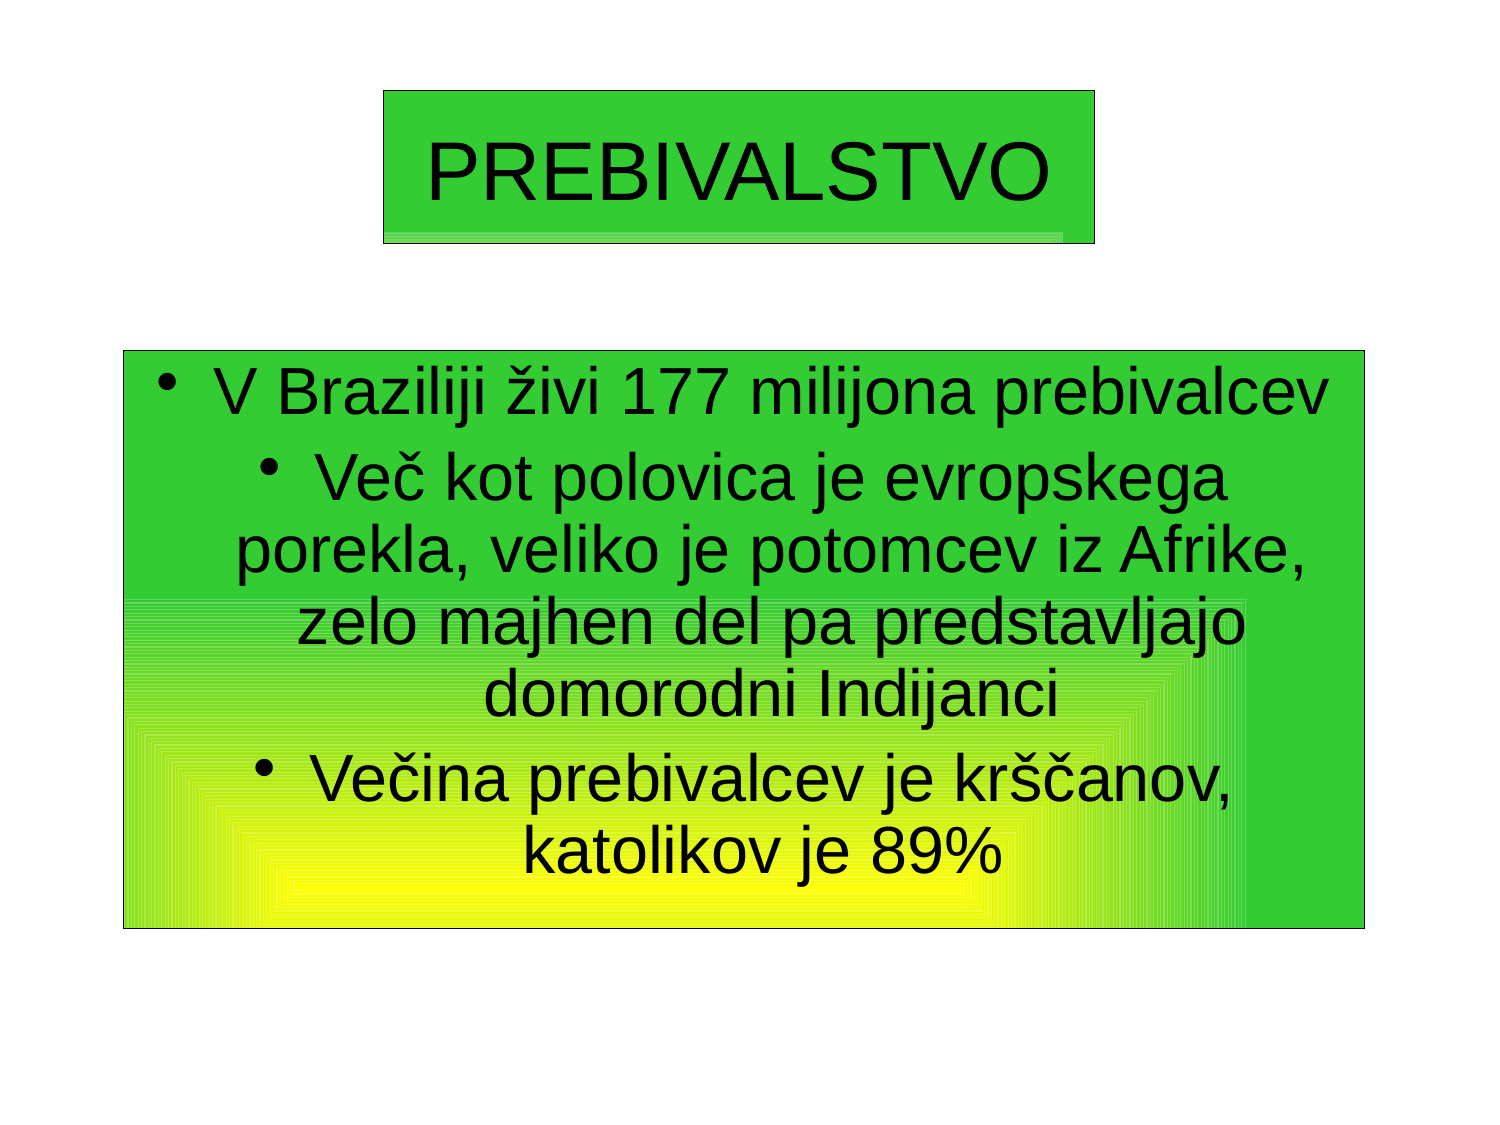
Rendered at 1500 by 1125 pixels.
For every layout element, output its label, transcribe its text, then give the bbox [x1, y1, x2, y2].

list V Braziliji živi 177 milijona prebivalcev Več kot polovica je evropskega porekla, veliko je potomcev iz Afrike, zelo majhen del pa predstavljajo domorodni Indijanci Večina prebivalcev je krščanov, katolikov je 89% [123, 350, 1365, 929]
title PREBIVALSTVO [383, 90, 1095, 244]
